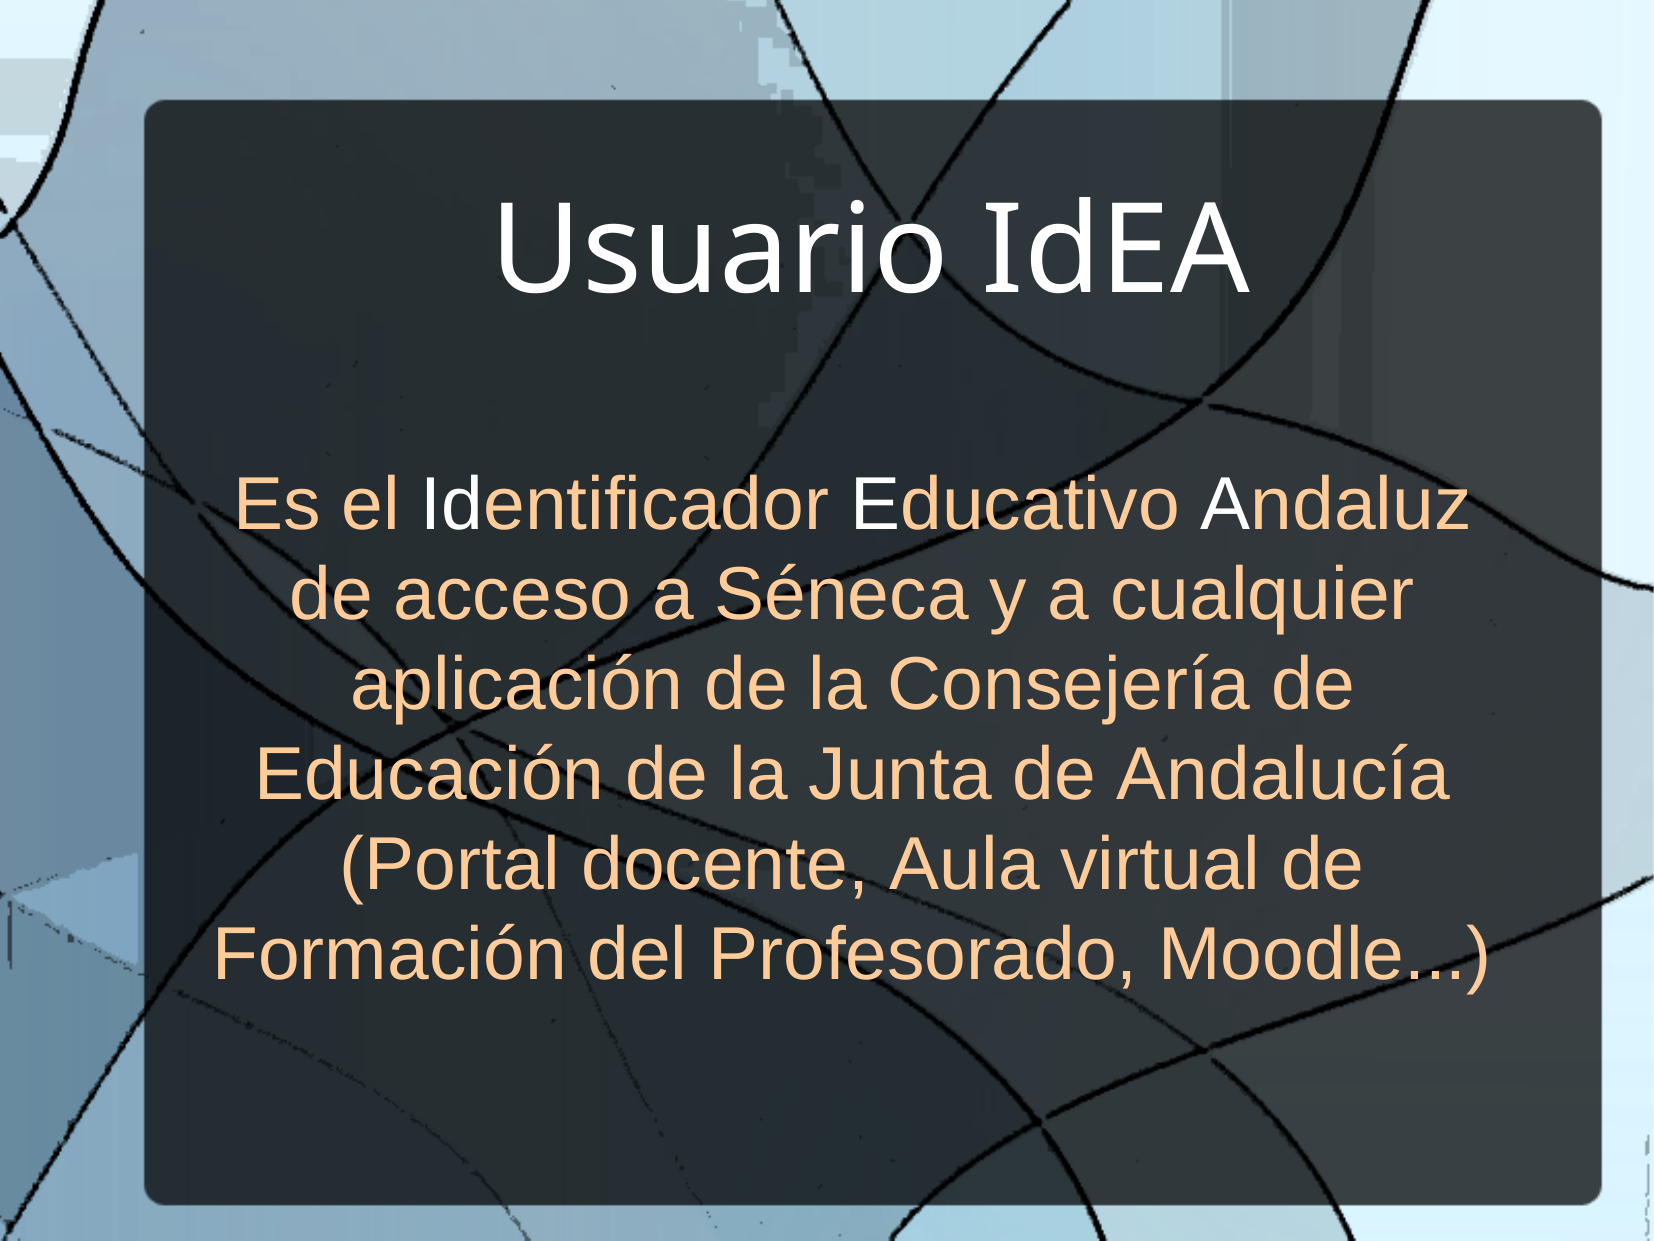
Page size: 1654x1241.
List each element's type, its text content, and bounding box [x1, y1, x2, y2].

list Es el Identificador Educativo Andaluz de acceso a Séneca y a cualquier aplicación de la Consejería de Educación de la Junta de Andalucía (Portal docente, Aula virtual de Formación del Profesorado, Moodle...) [212, 454, 1536, 1058]
title Usuario IdEA [159, 167, 1583, 296]
picture [0, 0, 1654, 1241]
